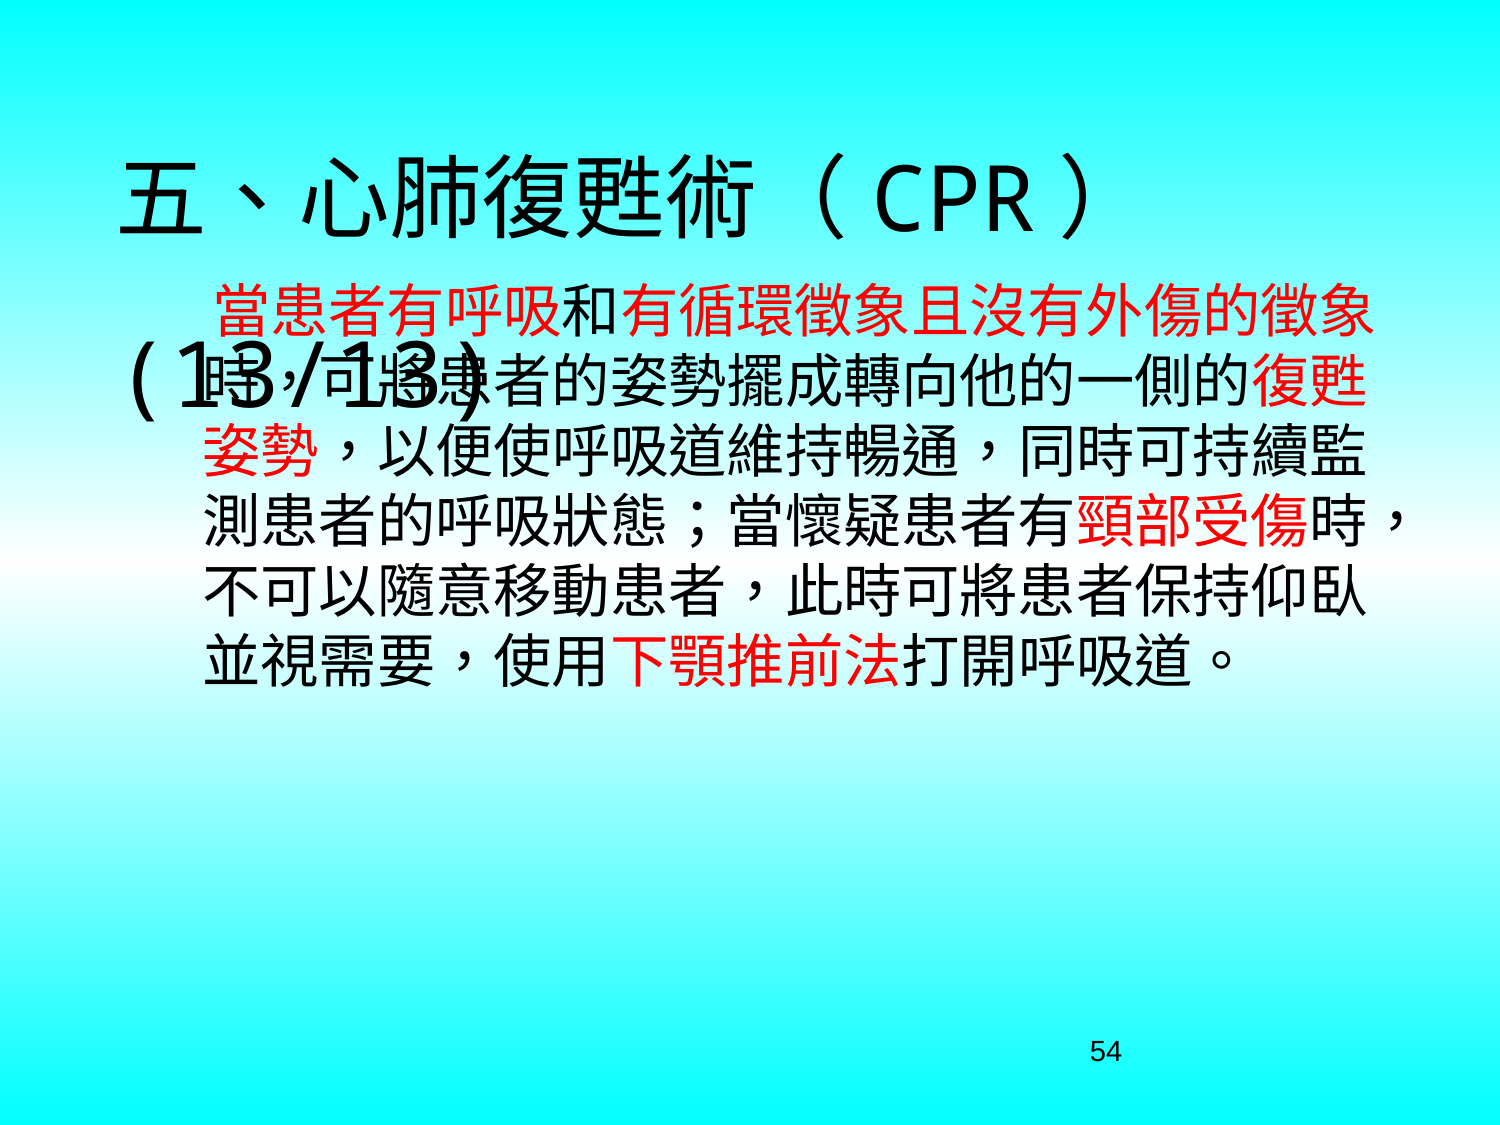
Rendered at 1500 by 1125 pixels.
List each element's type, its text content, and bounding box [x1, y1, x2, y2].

list 當患者有呼吸和有循環徵象且沒有外傷的徵象時，可將患者的姿勢擺成轉向他的一側的復甦姿勢，以便使呼吸道維持暢通，同時可持續監測患者的呼吸狀態；當懷疑患者有頸部受傷時，不可以隨意移動患者，此時可將患者保持仰臥並視需要，使用下顎推前法打開呼吸道。 [75, 267, 1426, 942]
title 五、心肺復甦術（CPR）(13/13) [100, 66, 1500, 254]
text_box [1074, 1024, 1426, 1103]
